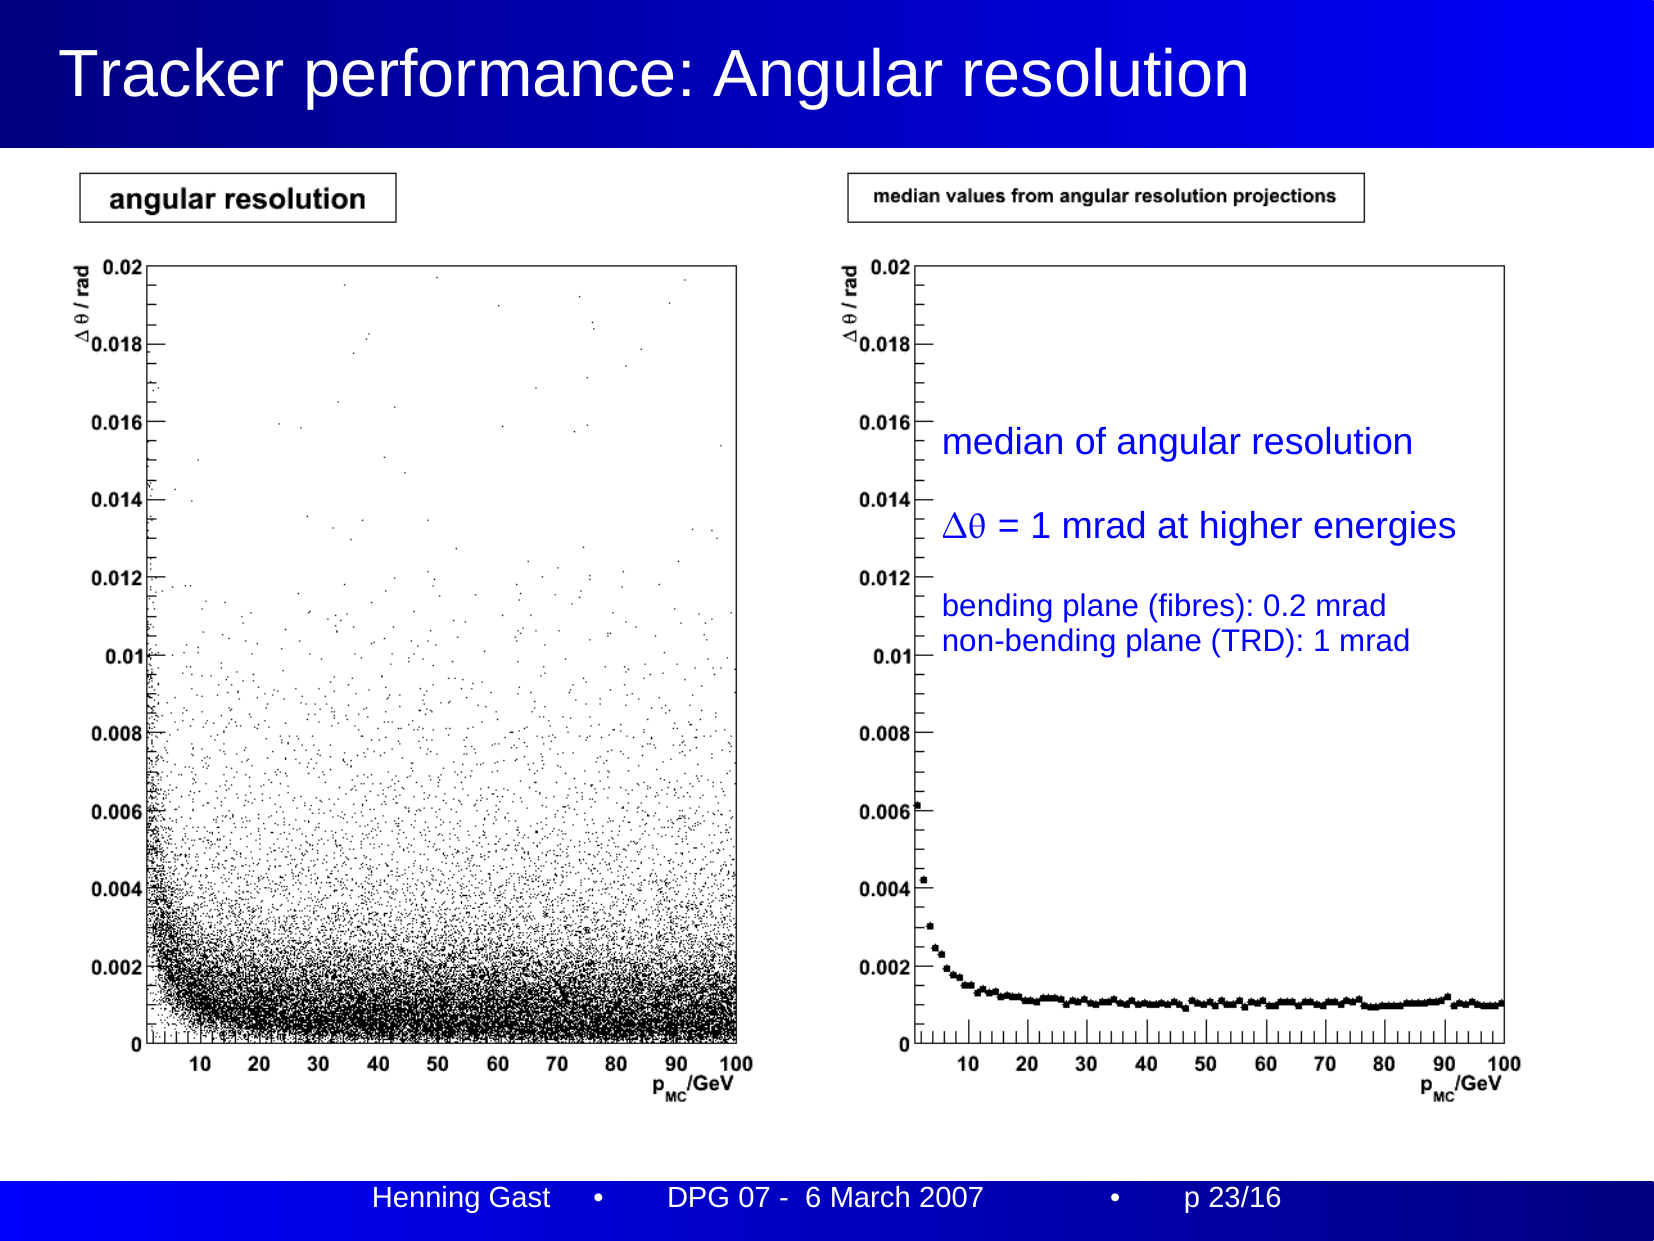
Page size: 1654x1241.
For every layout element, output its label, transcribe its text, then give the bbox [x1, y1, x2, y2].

picture [59, 160, 1595, 1152]
title Tracker performance: Angular resolution [0, 0, 1654, 148]
text_box median of angular resolution  = 1 mrad at higher energies bending plane (fibres): 0.2 mrad non-bending plane (TRD): 1 mrad [927, 413, 1520, 745]
